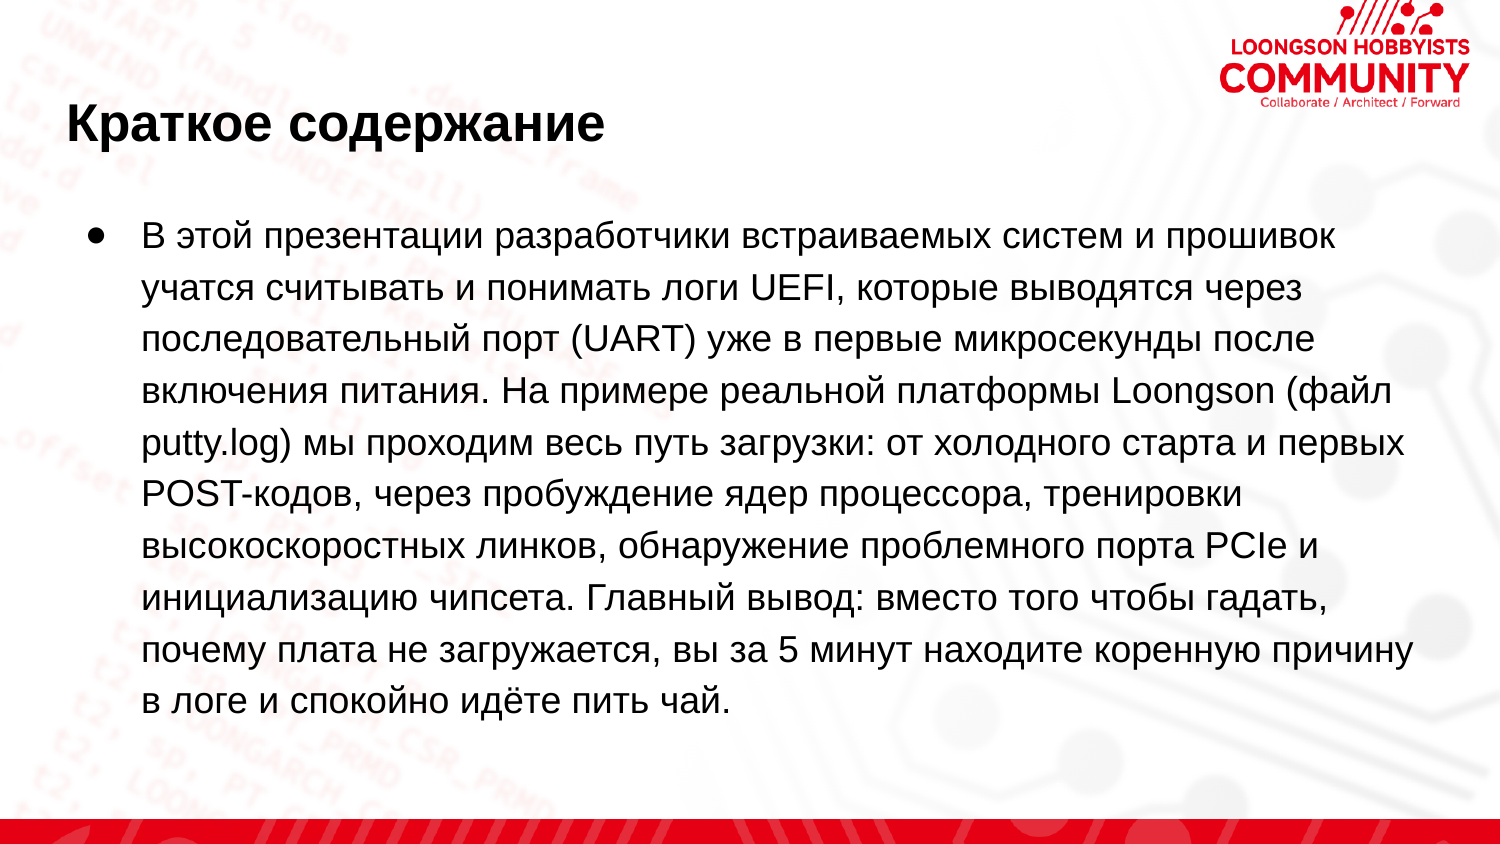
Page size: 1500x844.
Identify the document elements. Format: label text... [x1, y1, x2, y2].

picture [0, 0, 1500, 844]
list В этой презентации разработчики встраиваемых систем и прошивок учатся считывать и понимать логи UEFI, которые выводятся через последовательный порт (UART) уже в первые микросекунды после включения питания. На примере реальной платформы Loongson (файл putty.log) мы проходим весь путь загрузки: от холодного старта и первых POST-кодов, через пробуждение ядер процессора, тренировки высокоскоростных линков, обнаружение проблемного порта PCIe и инициализацию чипсета. Главный вывод: вместо того чтобы гадать, почему плата не загружается, вы за 5 минут находите коренную причину в логе и спокойно идёте пить чай. [51, 189, 1449, 750]
title Краткое содержание [51, 72, 1449, 167]
